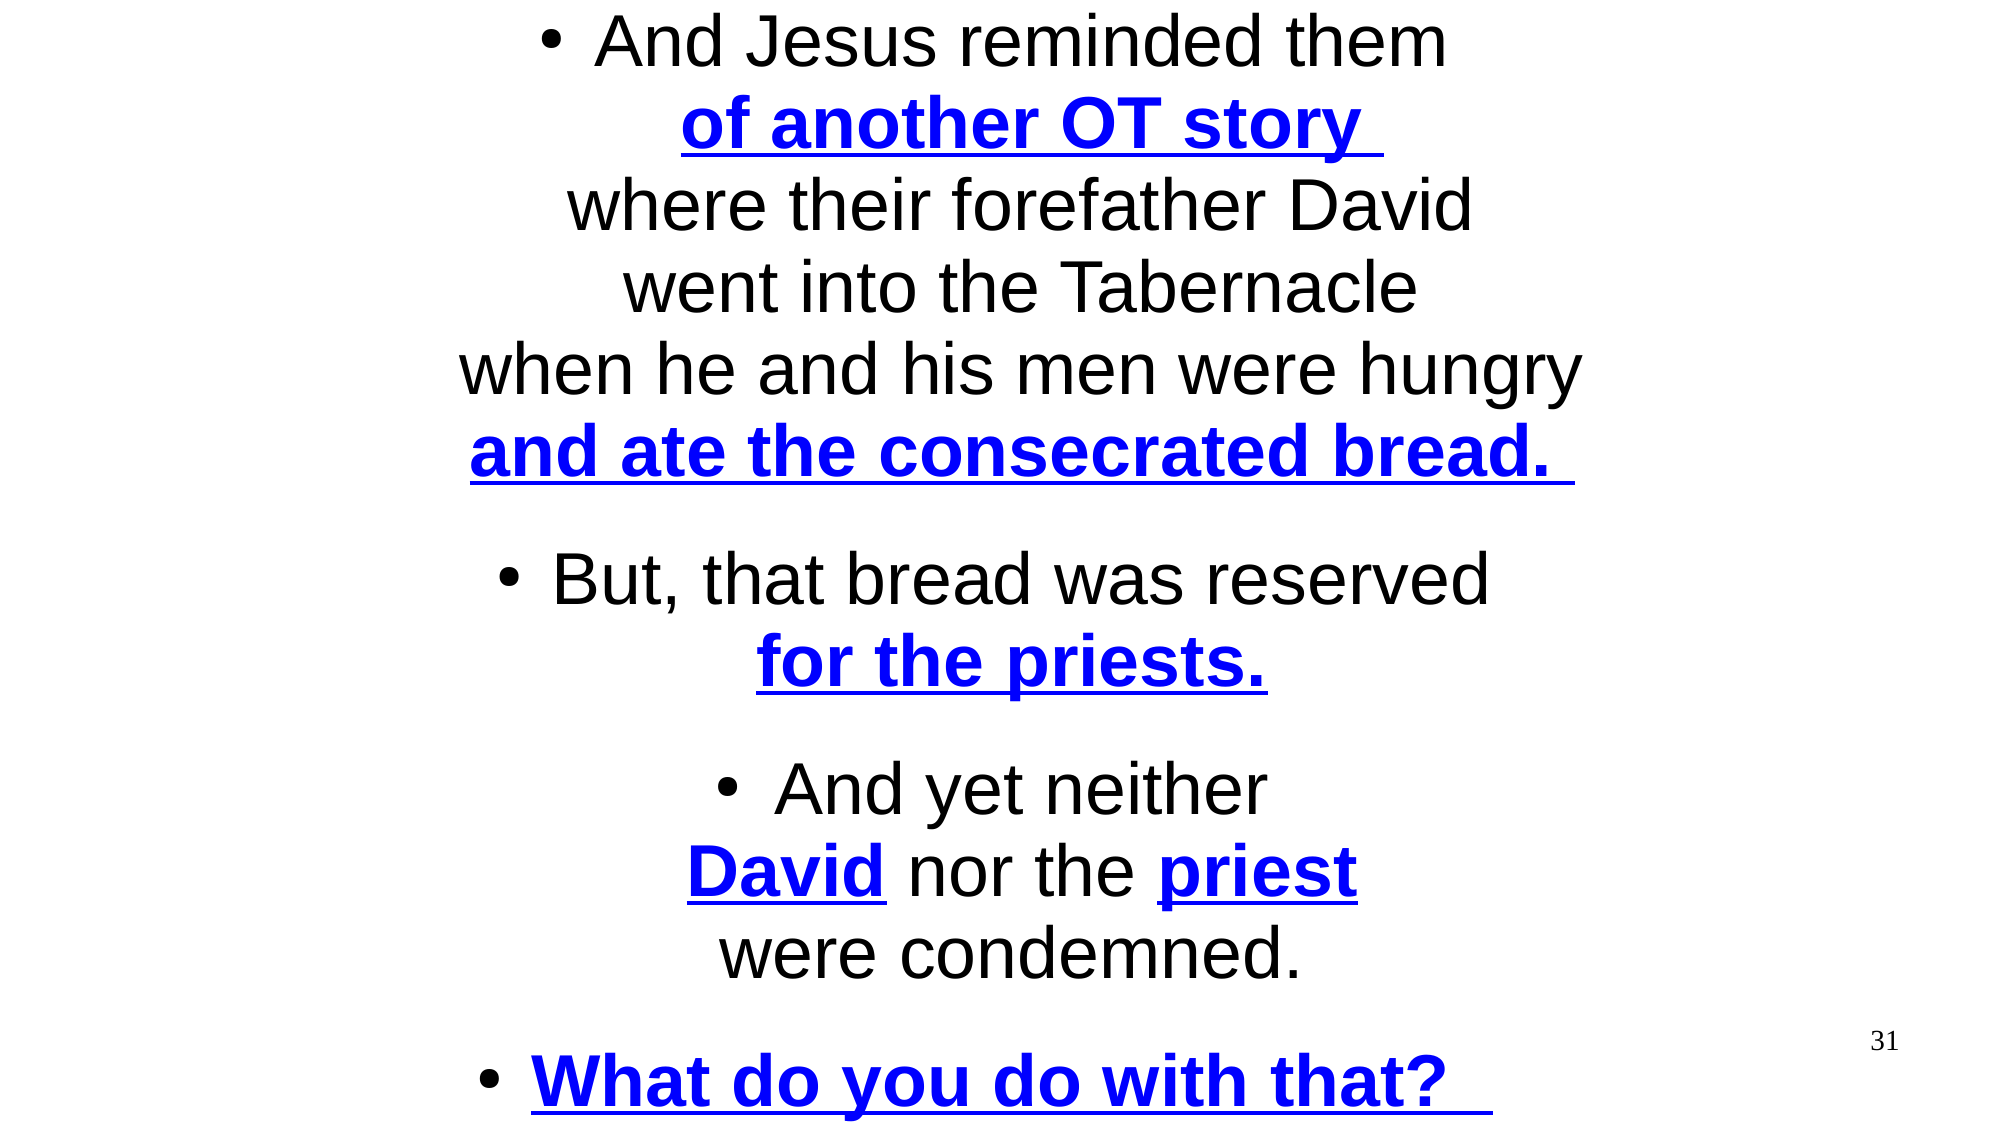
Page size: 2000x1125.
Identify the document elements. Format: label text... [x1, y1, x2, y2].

list And Jesus reminded them of another OT story where their forefather David went into the Tabernacle when he and his men were hungry and ate the consecrated bread. But, that bread was reserved for the priests. And yet neither David nor the priest were condemned. What do you do with that? [0, 0, 1996, 1123]
